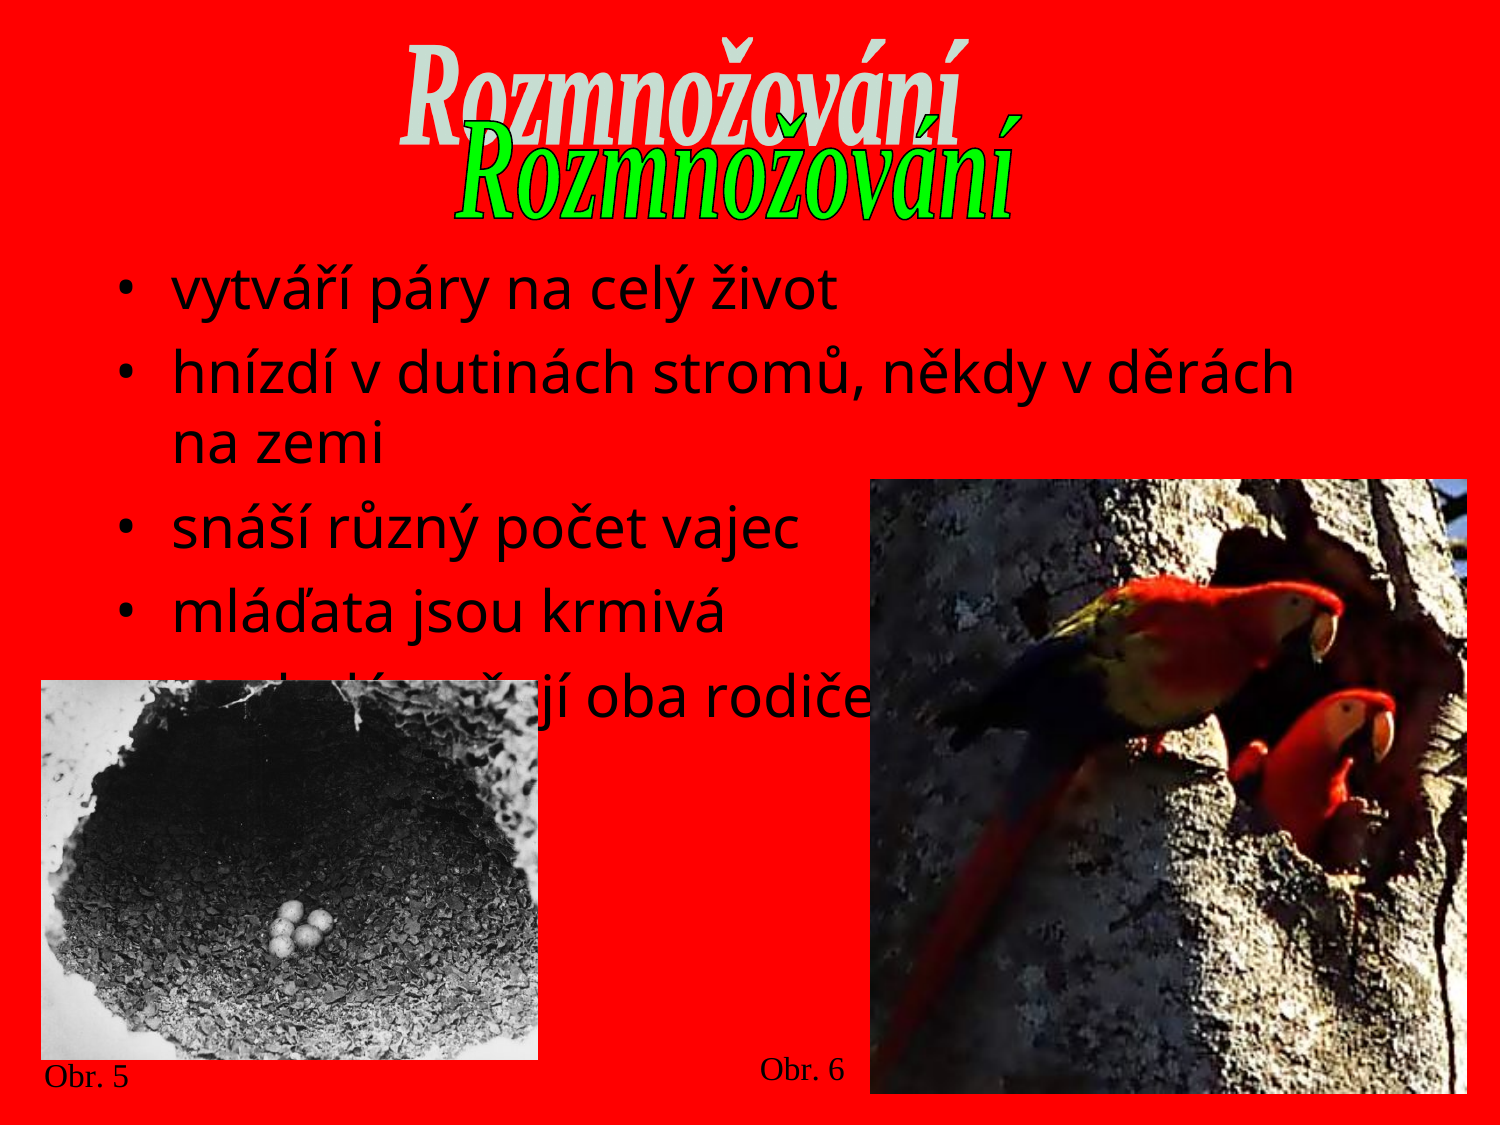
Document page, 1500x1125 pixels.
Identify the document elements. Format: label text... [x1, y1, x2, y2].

text_box Rozmnožování [672, 148, 718, 219]
text_box Rozmnožování [892, 148, 936, 220]
text_box Rozmnožování [851, 149, 893, 220]
text_box Obr. 5 [29, 1046, 184, 1103]
text_box Rozmnožování [776, 113, 807, 138]
text_box Rozmnožování [916, 114, 939, 138]
list vytváří páry na celý život hnízdí v dutinách stromů, někdy v děrách na zemi snáší různý počet vajec mláďata jsou krmivá o mladé pečují oba rodiče [100, 243, 1376, 919]
text_box Rozmnožování [600, 148, 667, 219]
text_box Rozmnožování [454, 120, 513, 219]
text_box Obr. 6 [726, 1034, 880, 1096]
text_box Rozmnožování [723, 148, 766, 220]
picture [41, 680, 538, 1060]
text_box Rozmnožování [999, 115, 1022, 138]
text_box Rozmnožování [517, 148, 560, 220]
picture [870, 479, 1467, 1094]
text_box Rozmnožování [991, 149, 1012, 219]
text_box Rozmnožování [805, 148, 848, 220]
text_box Rozmnožování [560, 149, 599, 219]
text_box Rozmnožování [765, 149, 805, 219]
text_box Rozmnožování [940, 148, 986, 219]
